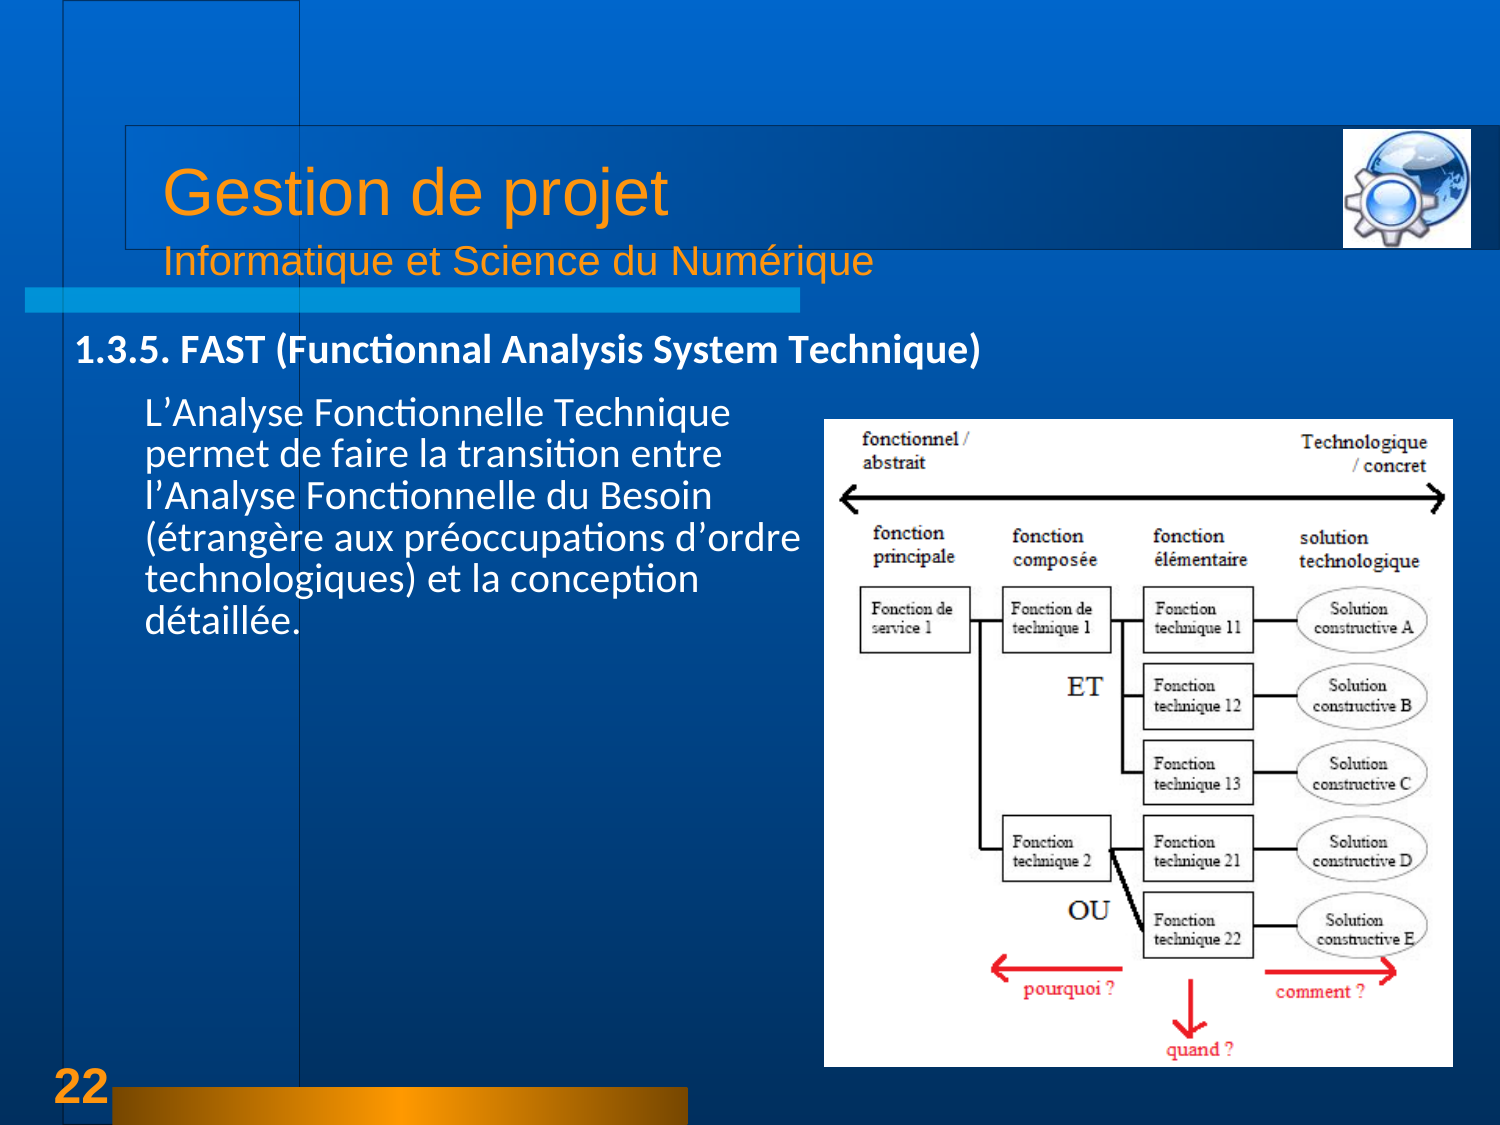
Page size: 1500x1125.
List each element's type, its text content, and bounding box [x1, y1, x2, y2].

picture [824, 419, 1453, 1067]
text_box 1.3.5. FAST (Functionnal Analysis System Technique) [839, 324, 1477, 443]
text_box 1.3.5. FAST (Functionnal Analysis System Technique) [59, 324, 129, 443]
text_box L’Analyse Fonctionnelle Technique permet de faire la transition entre l’Analyse Fonctionnelle du Besoin (étrangère aux préoccupations d’ordre technologiques) et la conception détaillée. [129, 324, 839, 774]
picture [1343, 129, 1471, 248]
